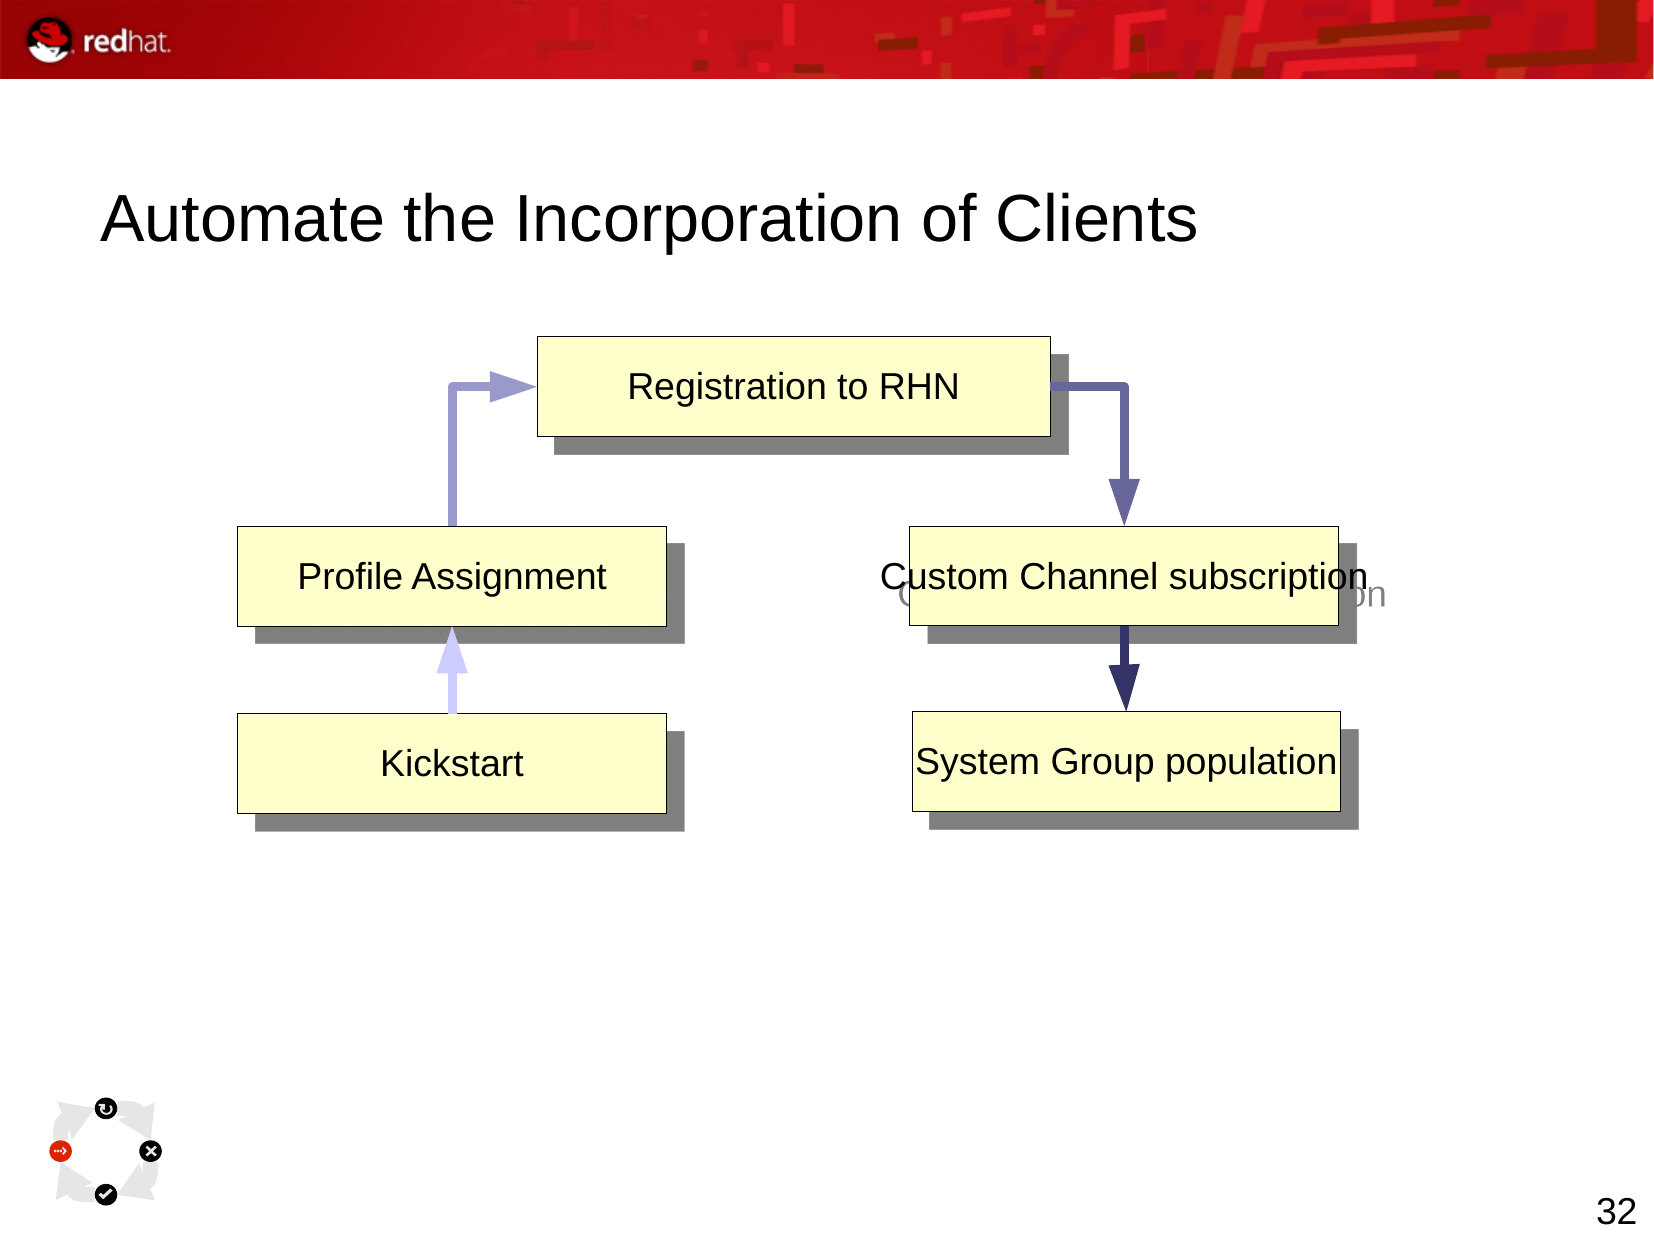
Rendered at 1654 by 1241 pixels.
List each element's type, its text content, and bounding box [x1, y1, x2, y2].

text_box Registration to RHN [537, 336, 1051, 437]
text_box System Group population [912, 711, 1341, 812]
text_box Kickstart [237, 713, 667, 814]
text_box [94, 1097, 118, 1120]
text_box Custom Channel subscription [909, 526, 1339, 626]
picture [0, 0, 1654, 79]
title Automate the Incorporation of Clients [100, 171, 1506, 266]
text_box Profile Assignment [237, 526, 667, 627]
text_box [94, 1183, 118, 1206]
text_box [49, 1140, 72, 1162]
text_box [139, 1140, 162, 1162]
